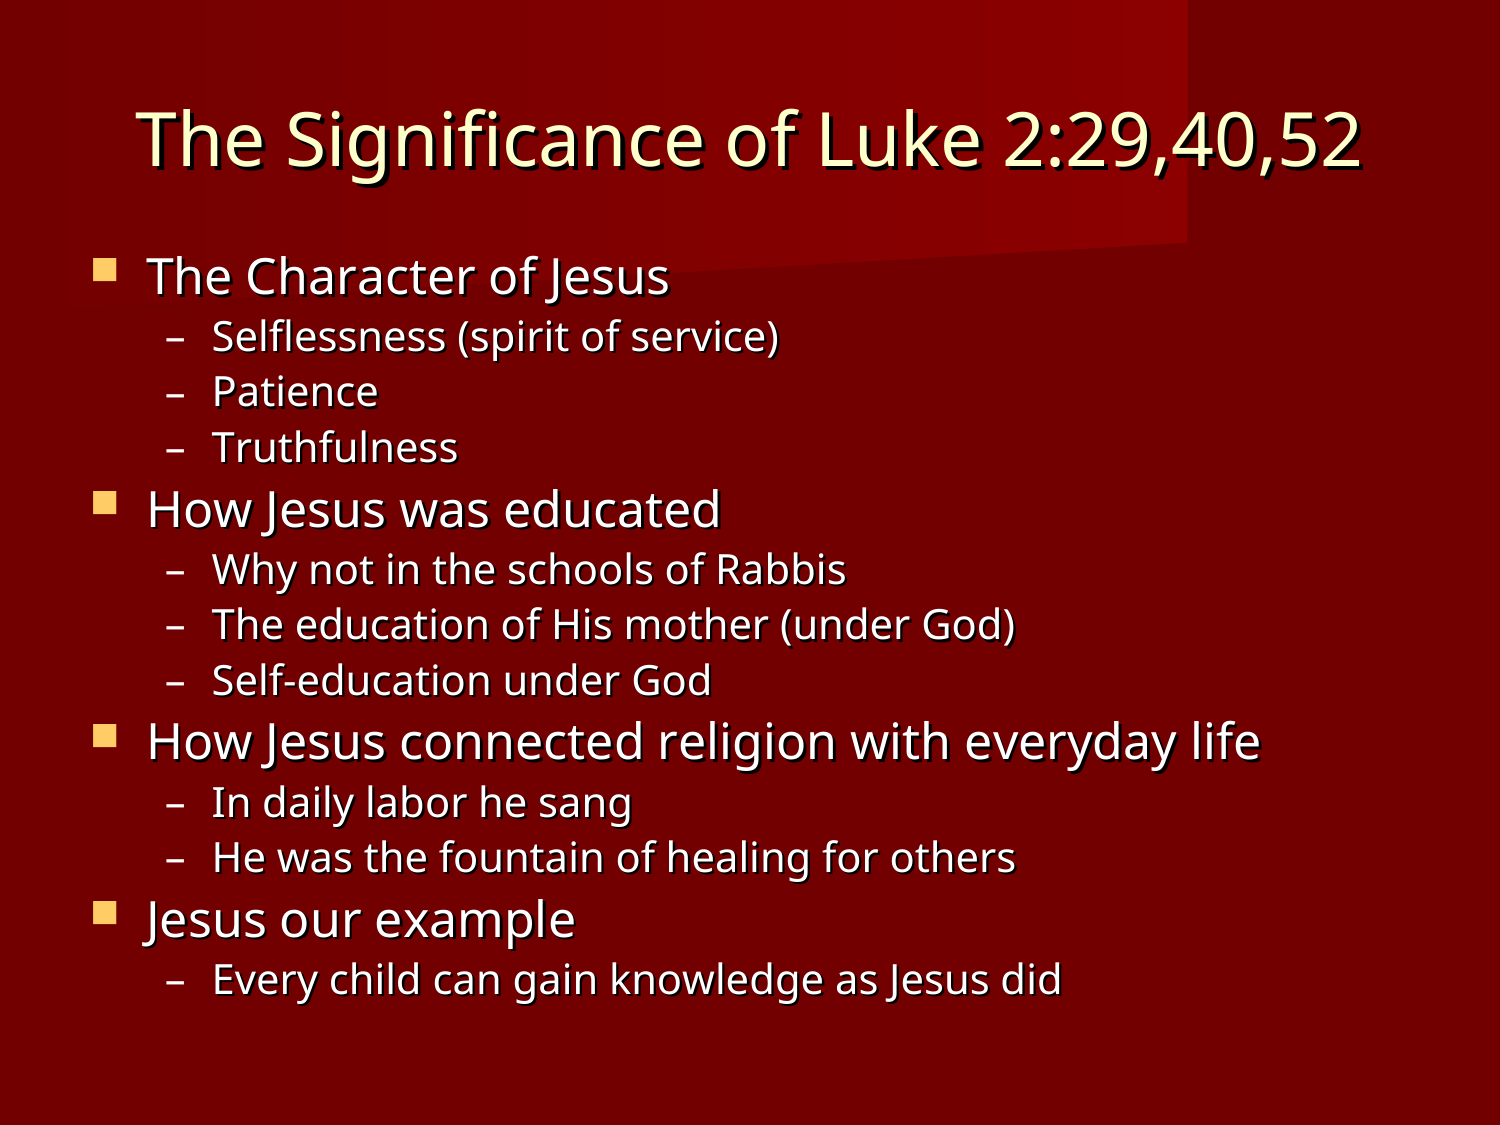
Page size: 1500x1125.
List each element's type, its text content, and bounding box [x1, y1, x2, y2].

title The Significance of Luke 2:29,40,52 [75, 38, 1426, 234]
list The Character of Jesus Selflessness (spirit of service) Patience Truthfulness How Jesus was educated Why not in the schools of Rabbis The education of His mother (under God) Self-education under God How Jesus connected religion with everyday life In daily labor he sang He was the fountain of healing for others Jesus our example Every child can gain knowledge as Jesus did [75, 243, 1426, 1052]
